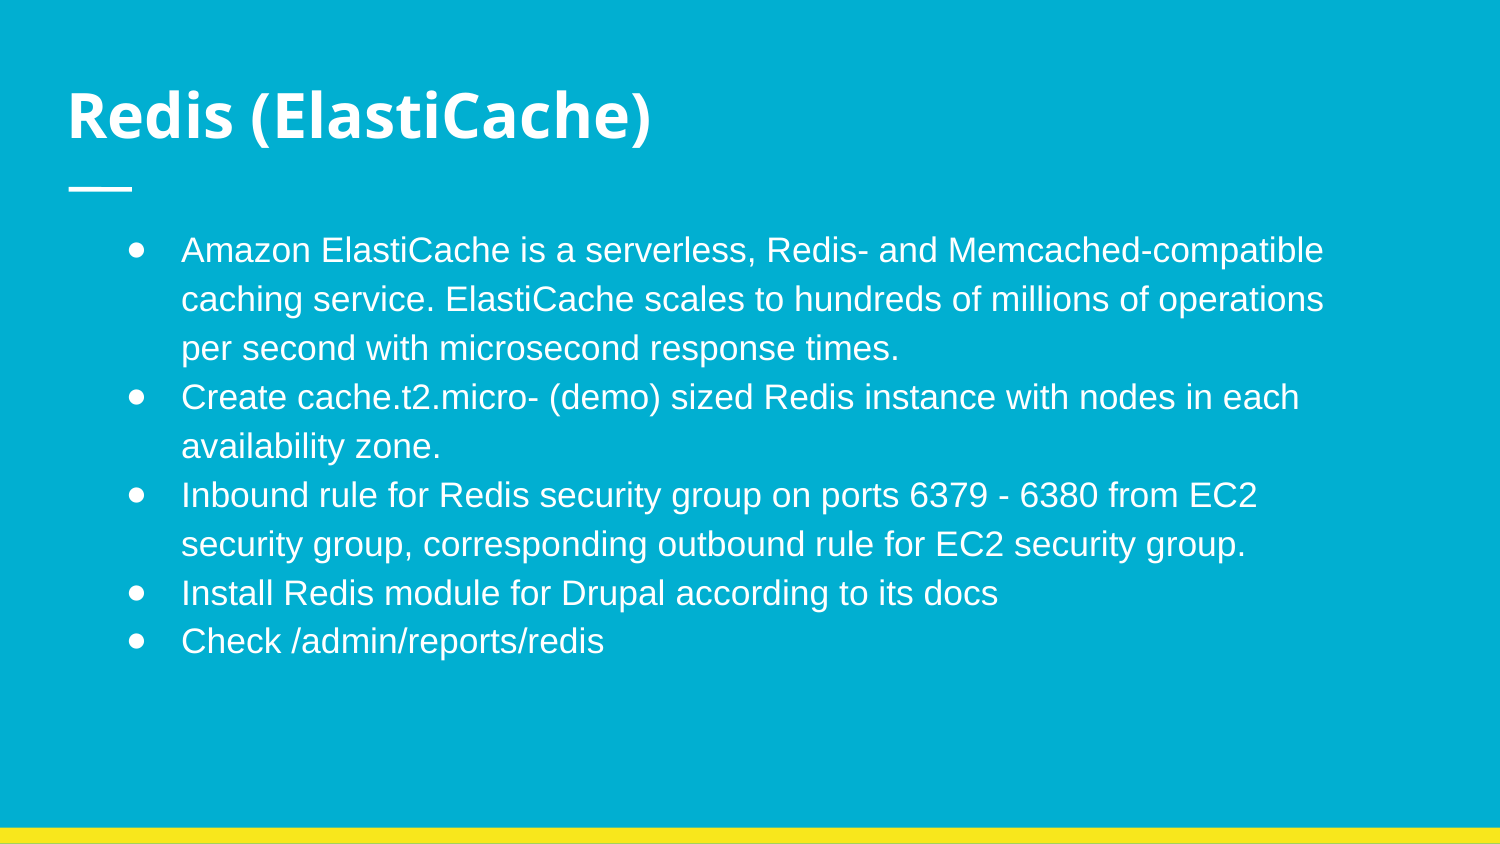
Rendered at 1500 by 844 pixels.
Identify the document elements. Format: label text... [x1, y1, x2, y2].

list Amazon ElastiCache is a serverless, Redis- and Memcached-compatible caching service. ElastiCache scales to hundreds of millions of operations per second with microsecond response times. Create cache.t2.micro- (demo) sized Redis instance with nodes in each availability zone. Inbound rule for Redis security group on ports 6379 - 6380 from EC2 security group, corresponding outbound rule for EC2 security group. Install Redis module for Drupal according to its docs Check /admin/reports/redis [90, 205, 1384, 751]
title Redis (ElastiCache) [51, 61, 1449, 167]
